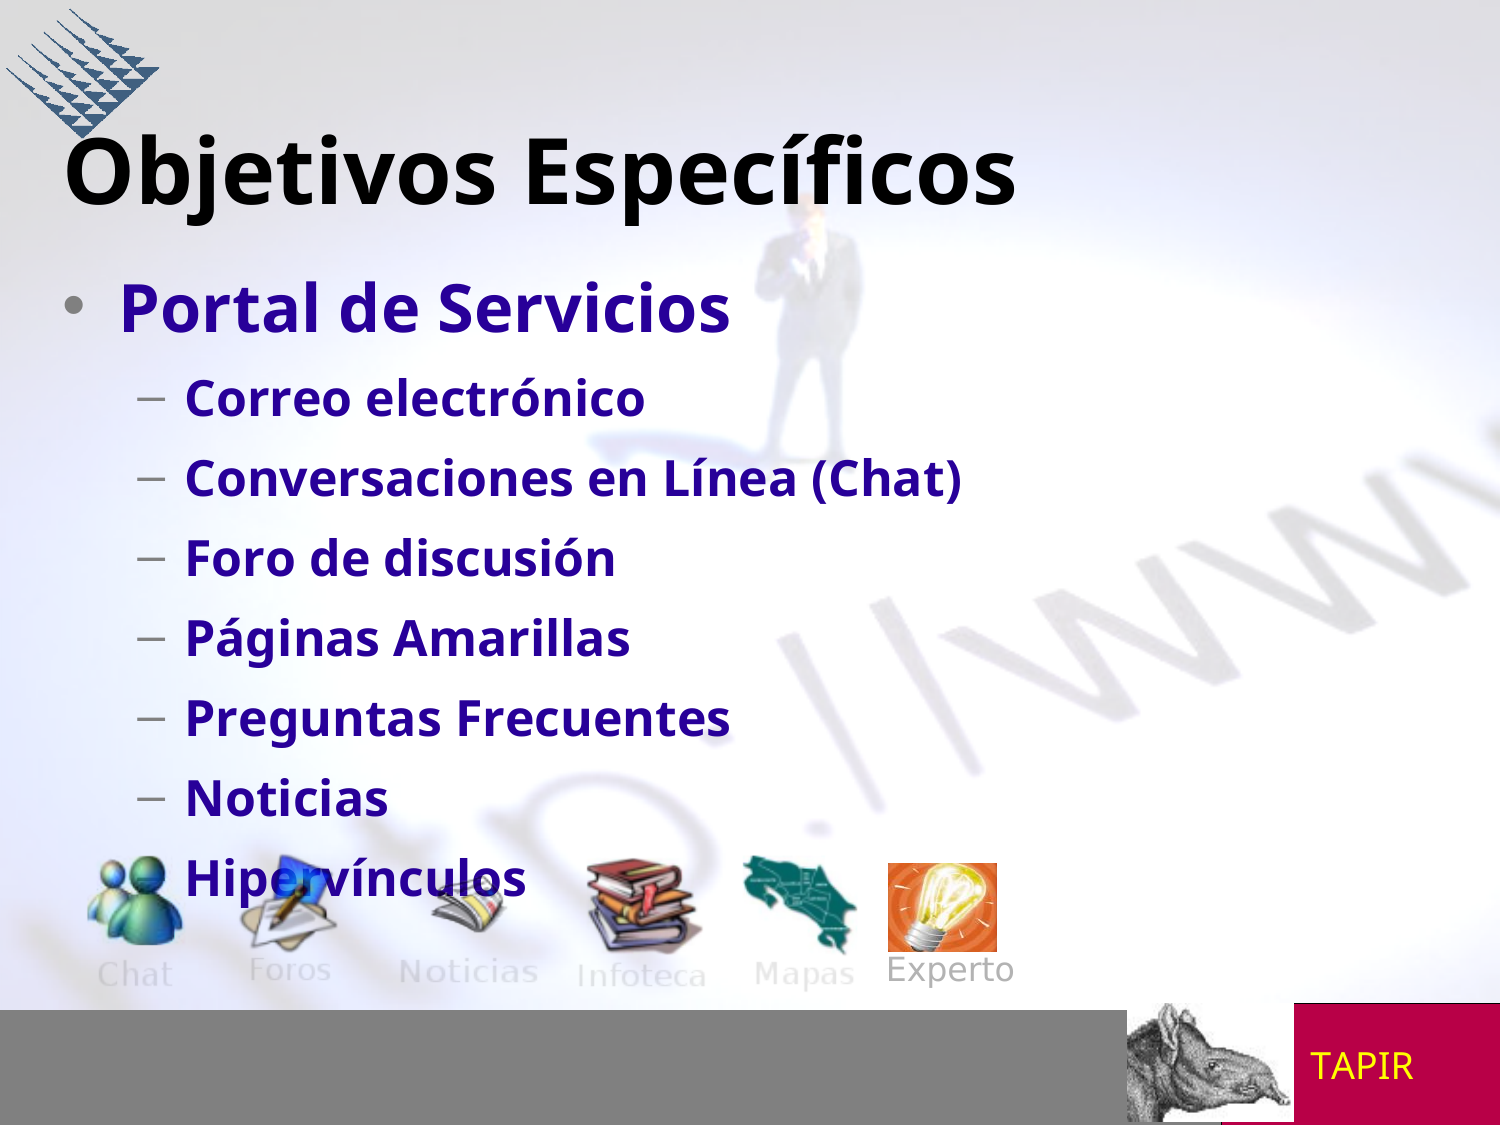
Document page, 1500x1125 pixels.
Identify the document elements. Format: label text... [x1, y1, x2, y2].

picture [0, 0, 163, 144]
picture [1127, 1003, 1294, 1123]
text_box TAPIR [1221, 1003, 1500, 1125]
title Objetivos Específicos [62, 45, 1463, 262]
picture [726, 850, 879, 1002]
picture [382, 851, 553, 1004]
picture [564, 851, 719, 1000]
picture [888, 863, 997, 952]
text_box Experto [885, 951, 1034, 991]
picture [59, 840, 361, 1003]
list Portal de Servicios Correo electrónico Conversaciones en Línea (Chat) Foro de discusión Páginas Amarillas Preguntas Frecuentes Noticias Hipervínculos [62, 262, 1463, 1006]
